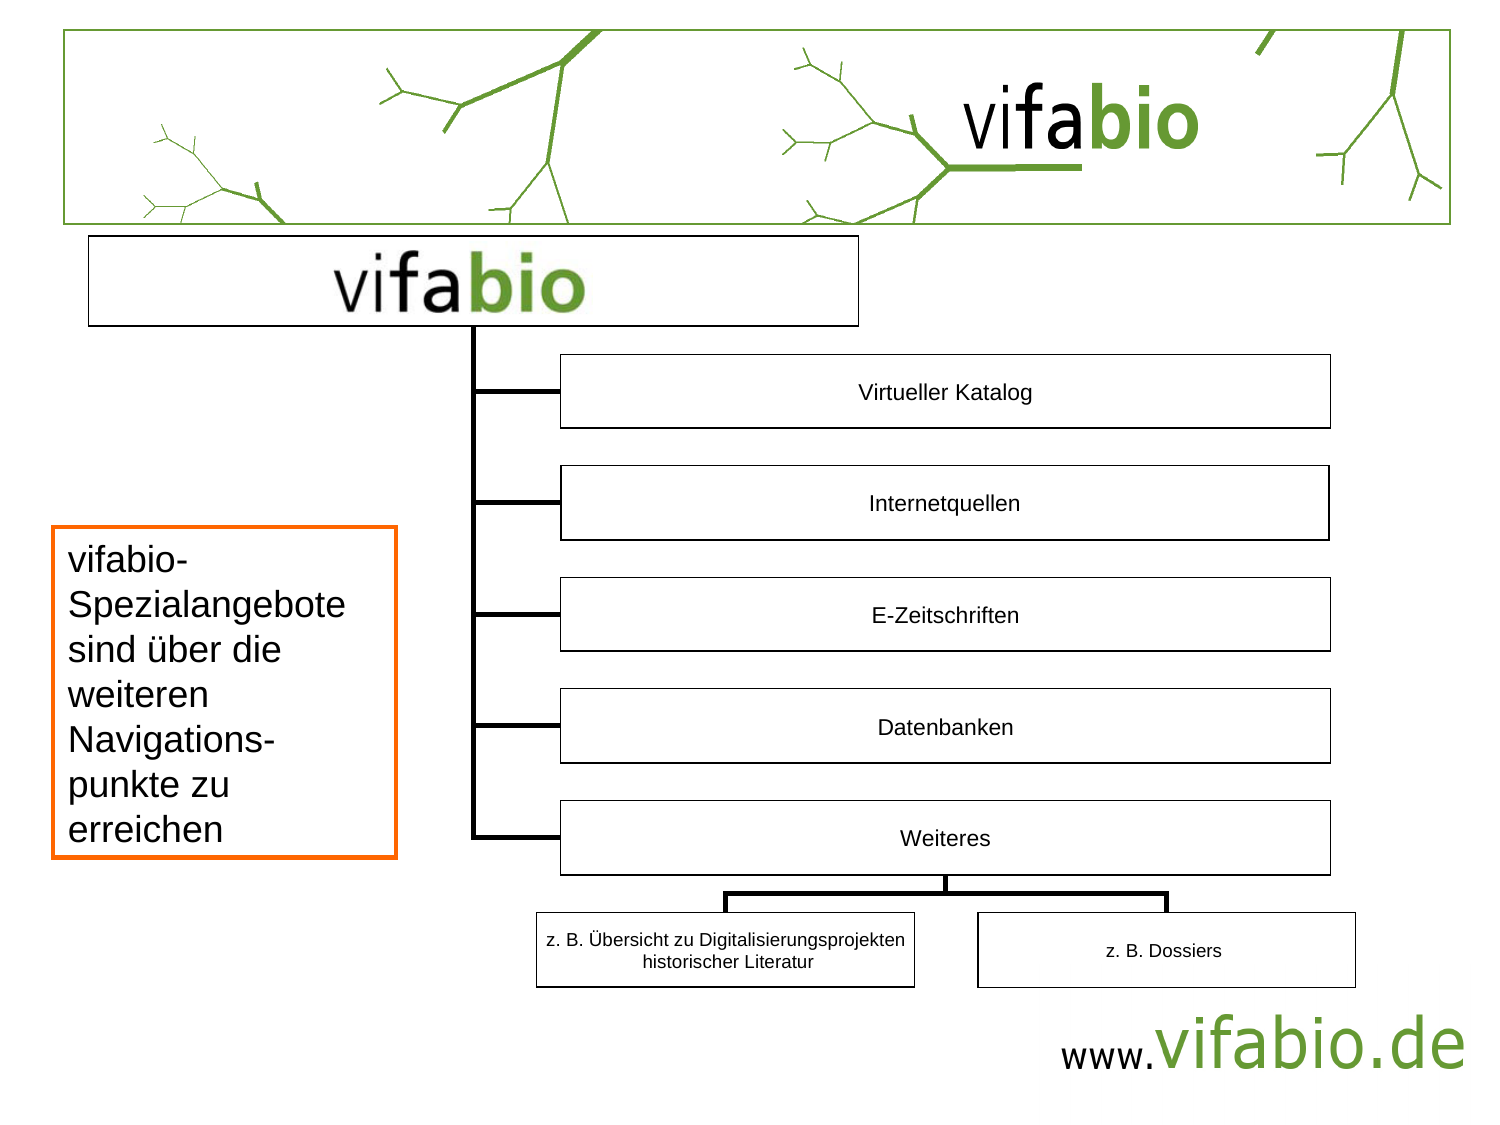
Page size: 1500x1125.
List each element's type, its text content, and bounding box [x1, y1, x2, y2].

text_box z. B. Dossiers [977, 912, 1356, 988]
picture [324, 241, 593, 321]
picture [1009, 964, 1500, 1125]
text_box z. B. Übersicht zu Digitalisierungsprojekten historischer Literatur [536, 912, 915, 988]
text_box vifabio-Spezialangebote sind über die weiteren Navigations-punkte zu erreichen [53, 527, 396, 858]
text_box Datenbanken [560, 688, 1331, 764]
picture [65, 31, 1449, 223]
text_box Virtueller Katalog [560, 354, 1331, 429]
text_box Weiteres [560, 800, 1331, 876]
text_box E-Zeitschriften [560, 577, 1331, 652]
text_box Internetquellen [560, 465, 1329, 541]
